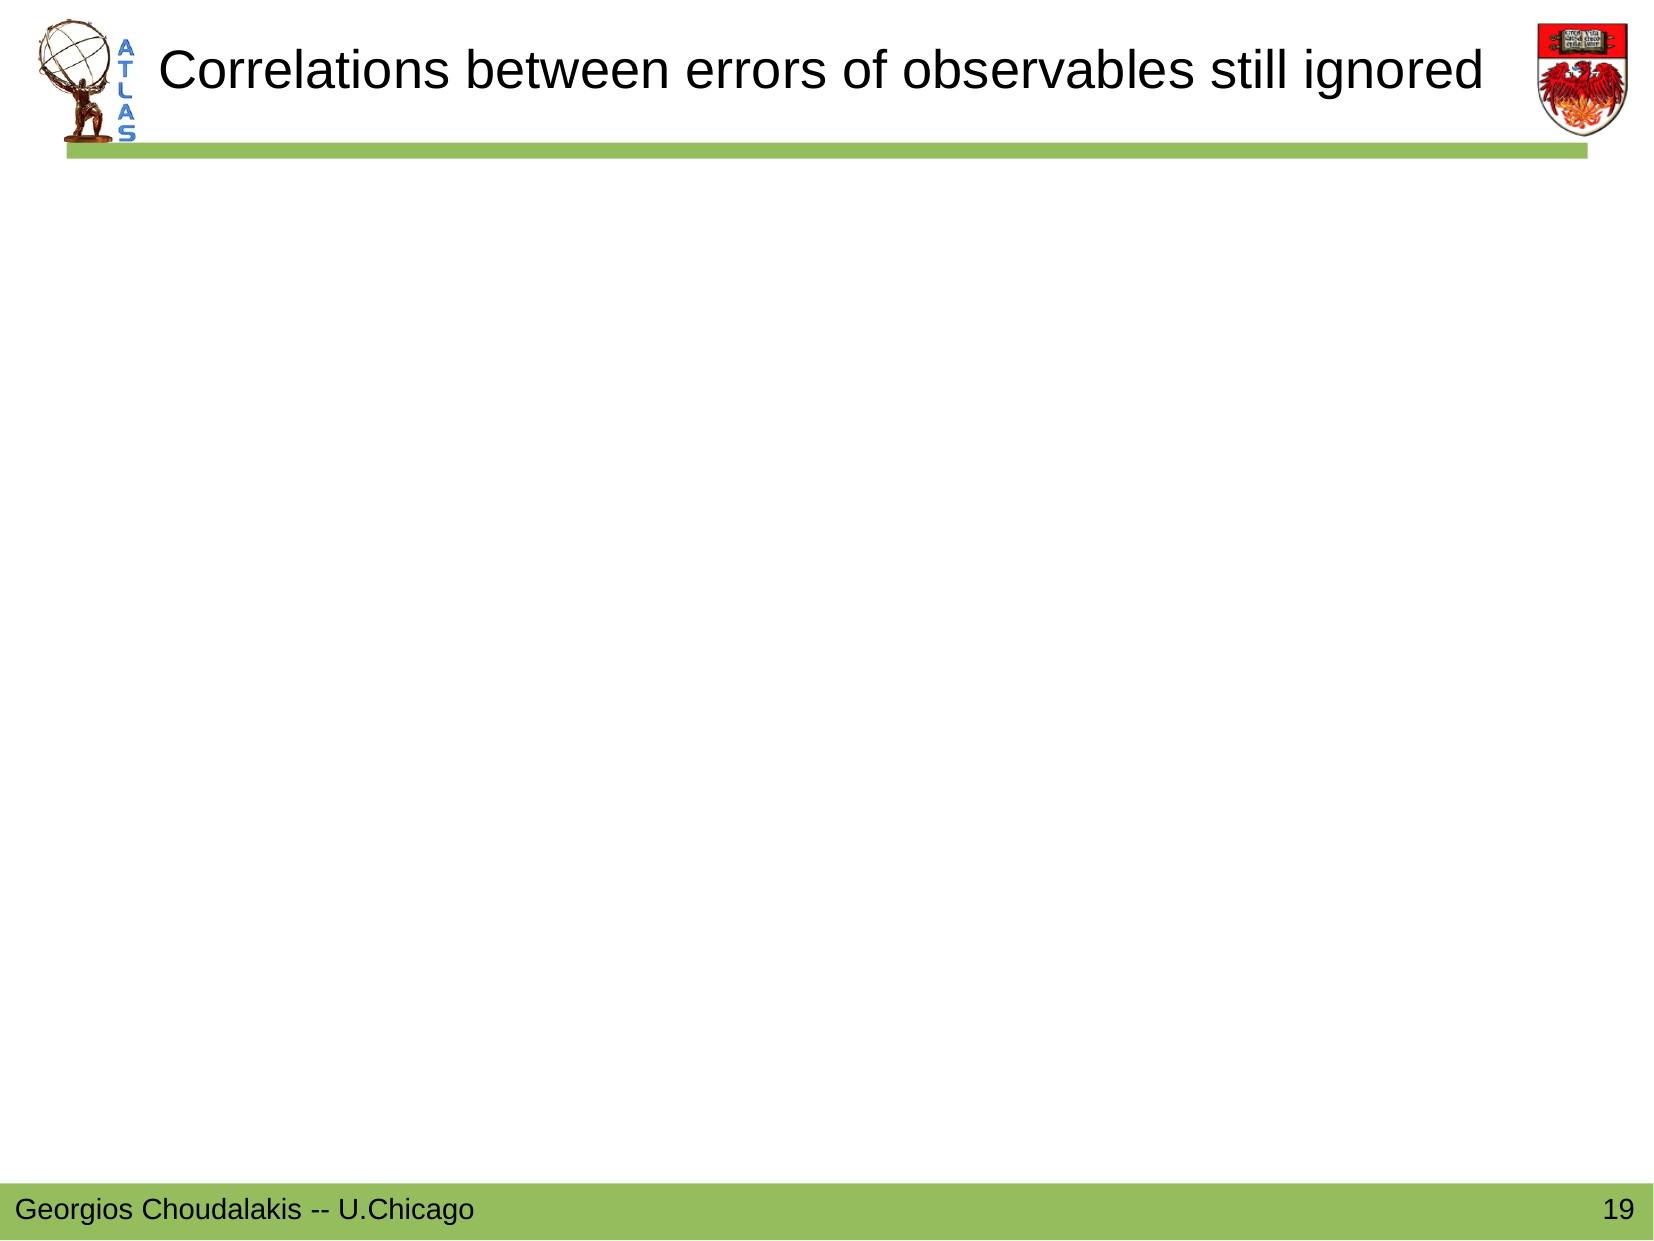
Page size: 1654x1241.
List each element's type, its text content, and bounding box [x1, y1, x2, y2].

title Correlations between errors of observables still ignored [78, 5, 1567, 133]
picture [1537, 23, 1629, 137]
picture [2, 8, 172, 155]
